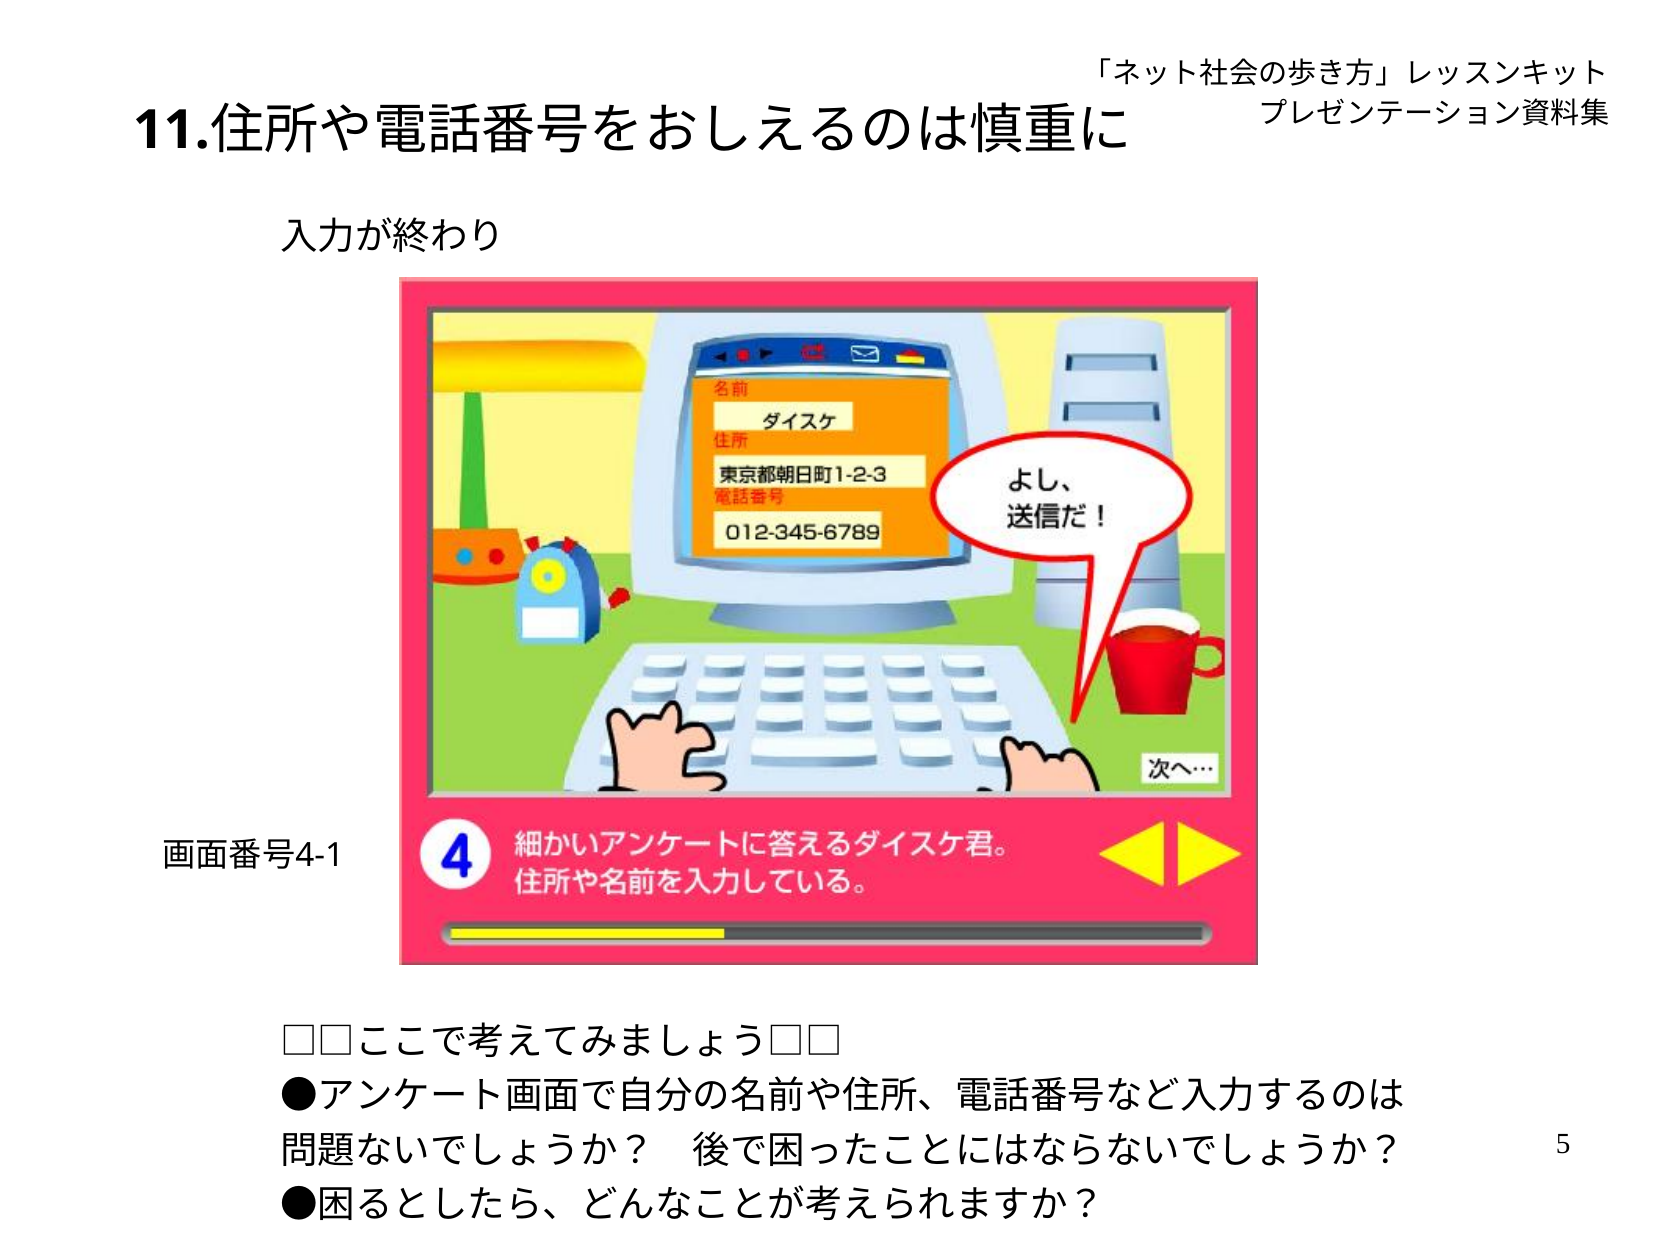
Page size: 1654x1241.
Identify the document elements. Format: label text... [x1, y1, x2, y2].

text_box □□ここで考えてみましょう□□ ●アンケート画面で自分の名前や住所、電話番号など入力するのは問題ないでしょうか？ 後で困ったことにはならないでしょうか？ ●困るとしたら、どんなことが考えられますか？ [265, 1003, 1447, 1236]
text_box 11.住所や電話番号をおしえるのは慎重に [118, 88, 1241, 169]
text_box 画面番号4-1 [147, 826, 384, 882]
text_box 入力が終わり [265, 206, 680, 267]
text_box 「ネット社会の歩き方」レッスンキット プレゼンテーション資料集 [1062, 44, 1625, 139]
picture [399, 277, 1258, 965]
